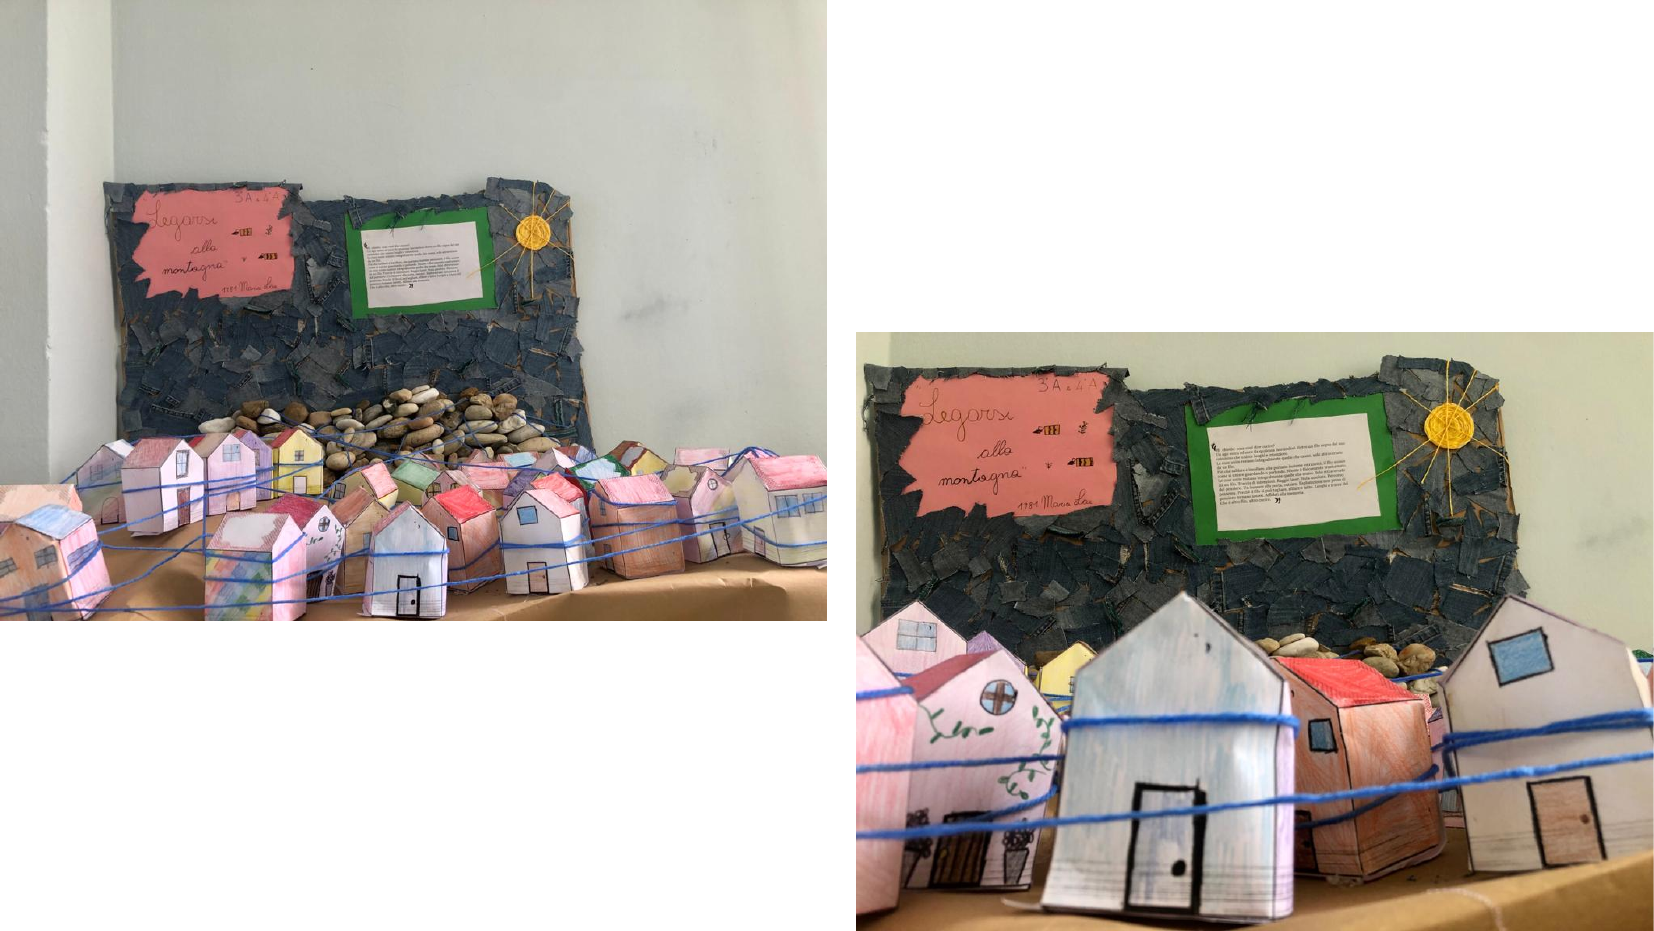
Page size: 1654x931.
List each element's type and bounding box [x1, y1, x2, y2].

picture [856, 332, 1654, 931]
picture [0, 0, 827, 621]
